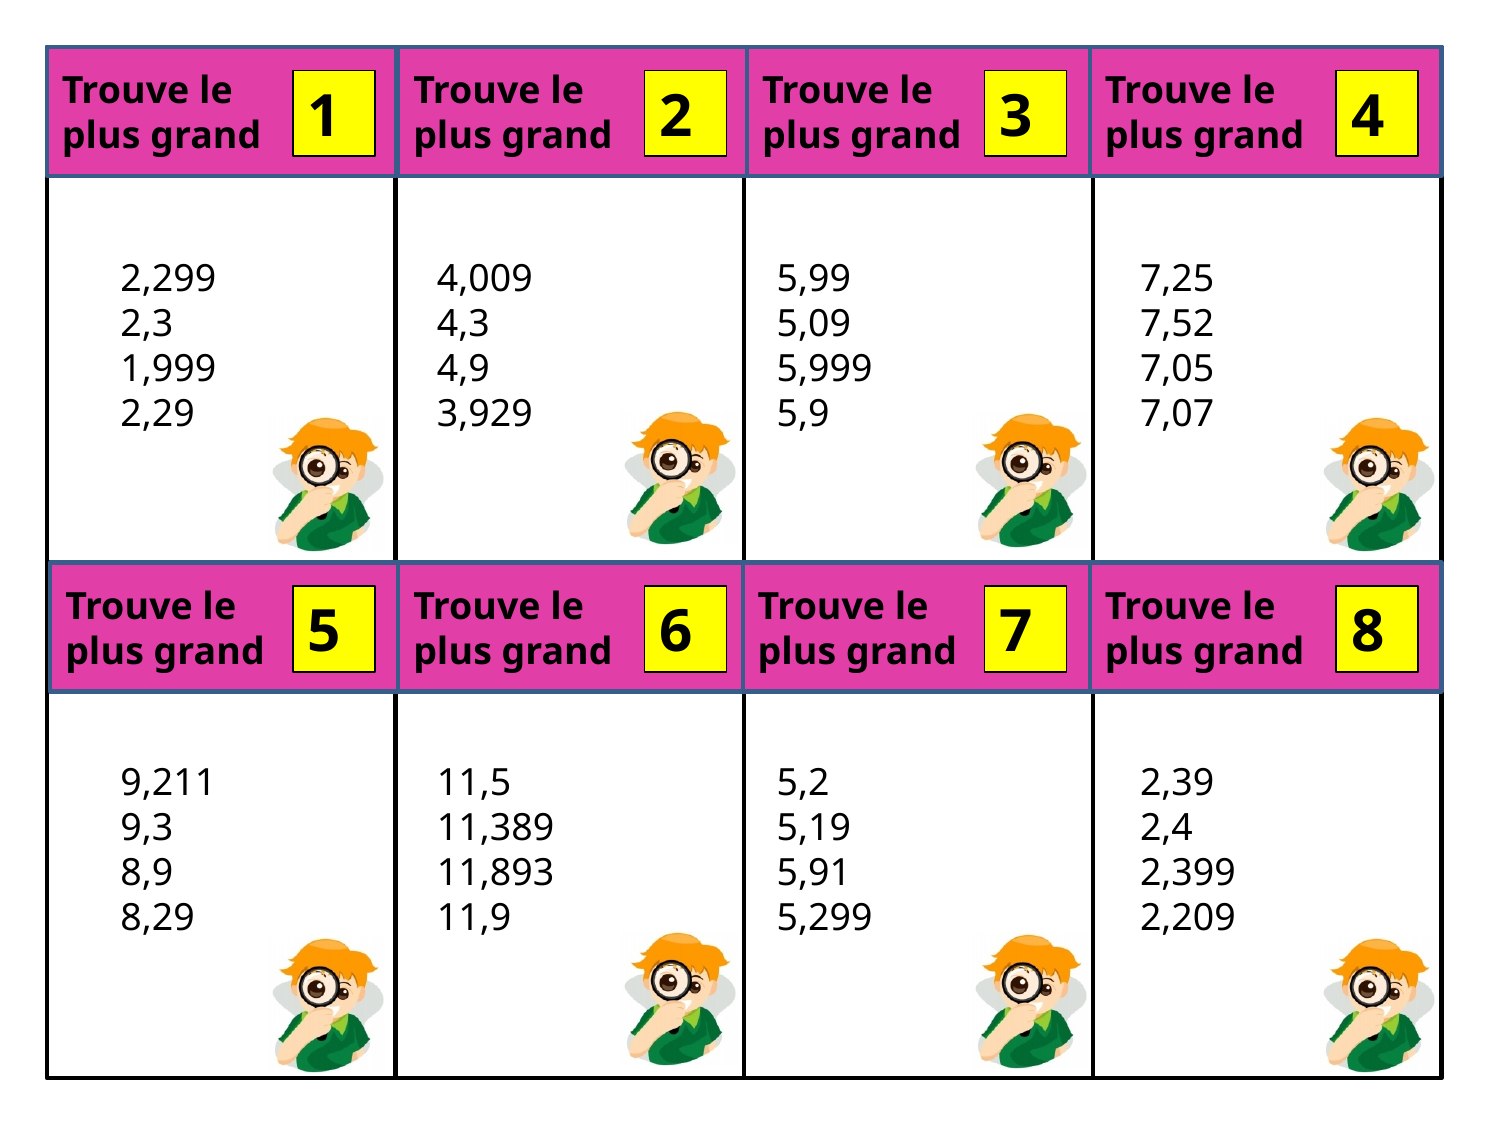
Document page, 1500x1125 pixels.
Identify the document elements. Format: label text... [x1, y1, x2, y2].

text_box Trouve le plus grand [50, 562, 398, 691]
text_box 5 [292, 585, 376, 672]
picture [1320, 937, 1438, 1073]
picture [621, 931, 739, 1066]
text_box 4 [1335, 70, 1418, 157]
picture [269, 416, 387, 552]
text_box Trouve le plus grand [747, 47, 1090, 176]
text_box 7 [984, 585, 1067, 672]
text_box 8 [1335, 585, 1418, 672]
text_box 5,99 5,09 5,999 5,9 [761, 246, 896, 443]
text_box 1 [292, 70, 376, 157]
text_box 6 [644, 585, 727, 672]
text_box 9,211 9,3 8,9 8,29 [105, 750, 227, 947]
picture [269, 937, 387, 1073]
text_box Trouve le plus grand [398, 47, 747, 176]
text_box 4,009 4,3 4,9 3,929 [421, 246, 556, 443]
picture [1320, 416, 1438, 552]
text_box Trouve le plus grand [47, 47, 396, 176]
text_box Trouve le plus grand [1090, 47, 1441, 176]
text_box 2,299 2,3 1,999 2,29 [105, 246, 239, 443]
text_box Trouve le plus grand [743, 562, 1090, 691]
picture [972, 412, 1090, 548]
text_box 2 [644, 70, 727, 157]
text_box 7,25 7,52 7,05 7,07 [1125, 246, 1236, 443]
text_box 11,5 11,389 11,893 11,9 [421, 750, 567, 947]
text_box Trouve le plus grand [398, 562, 743, 691]
picture [972, 933, 1090, 1069]
text_box 3 [984, 70, 1067, 157]
text_box 5,2 5,19 5,91 5,299 [761, 750, 896, 947]
picture [621, 410, 739, 545]
text_box Trouve le plus grand [1090, 562, 1441, 691]
text_box 2,39 2,4 2,399 2,209 [1125, 750, 1259, 947]
